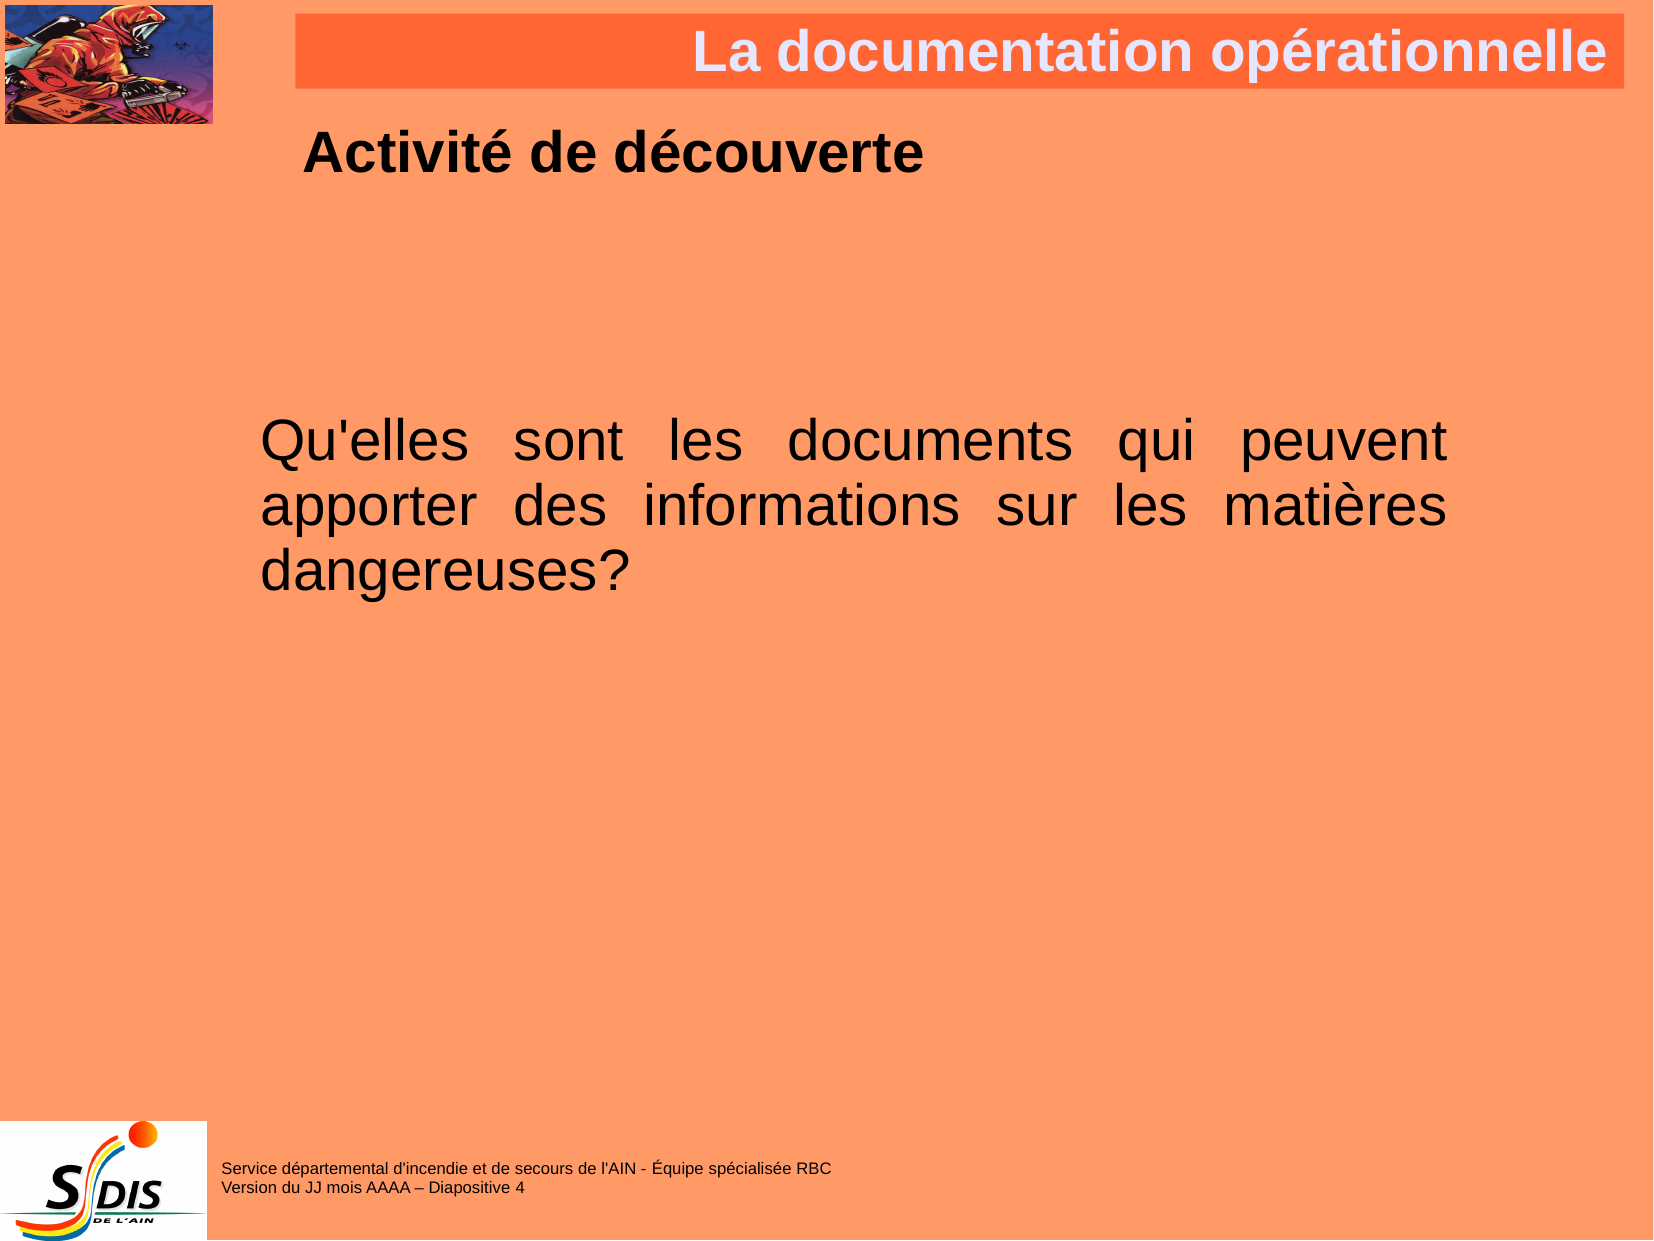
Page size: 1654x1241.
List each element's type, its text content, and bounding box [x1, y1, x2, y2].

text_box Activité de découverte [287, 112, 941, 193]
text_box La documentation opérationnelle [295, 13, 1625, 89]
picture [0, 1121, 207, 1241]
list Qu'elles sont les documents qui peuvent apporter des informations sur les matières dangereuses? [189, 399, 1465, 685]
picture [5, 5, 213, 124]
